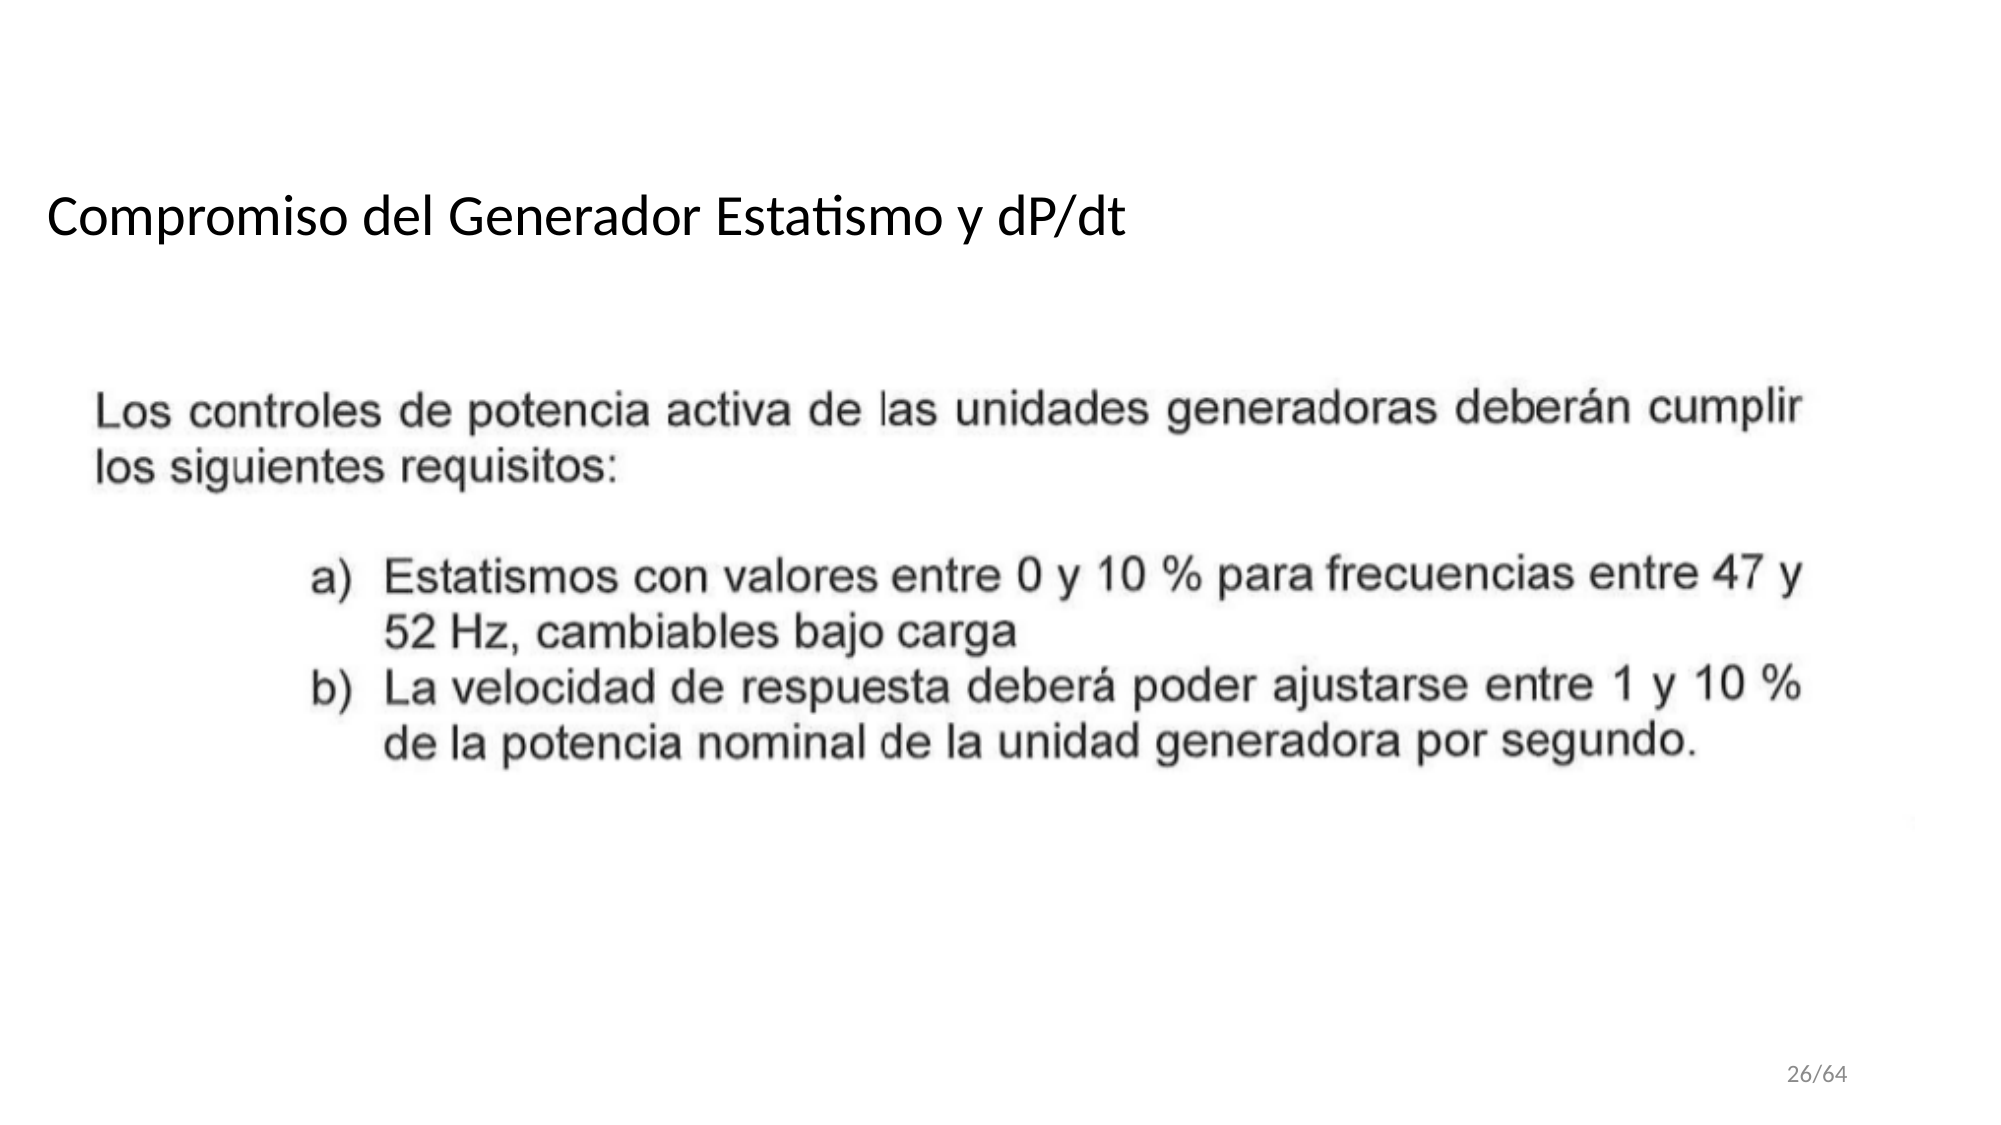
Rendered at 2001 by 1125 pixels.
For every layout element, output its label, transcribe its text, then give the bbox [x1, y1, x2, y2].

picture [23, 341, 1915, 839]
title Compromiso del Generador Estatismo y dP/dt [47, 118, 1459, 325]
